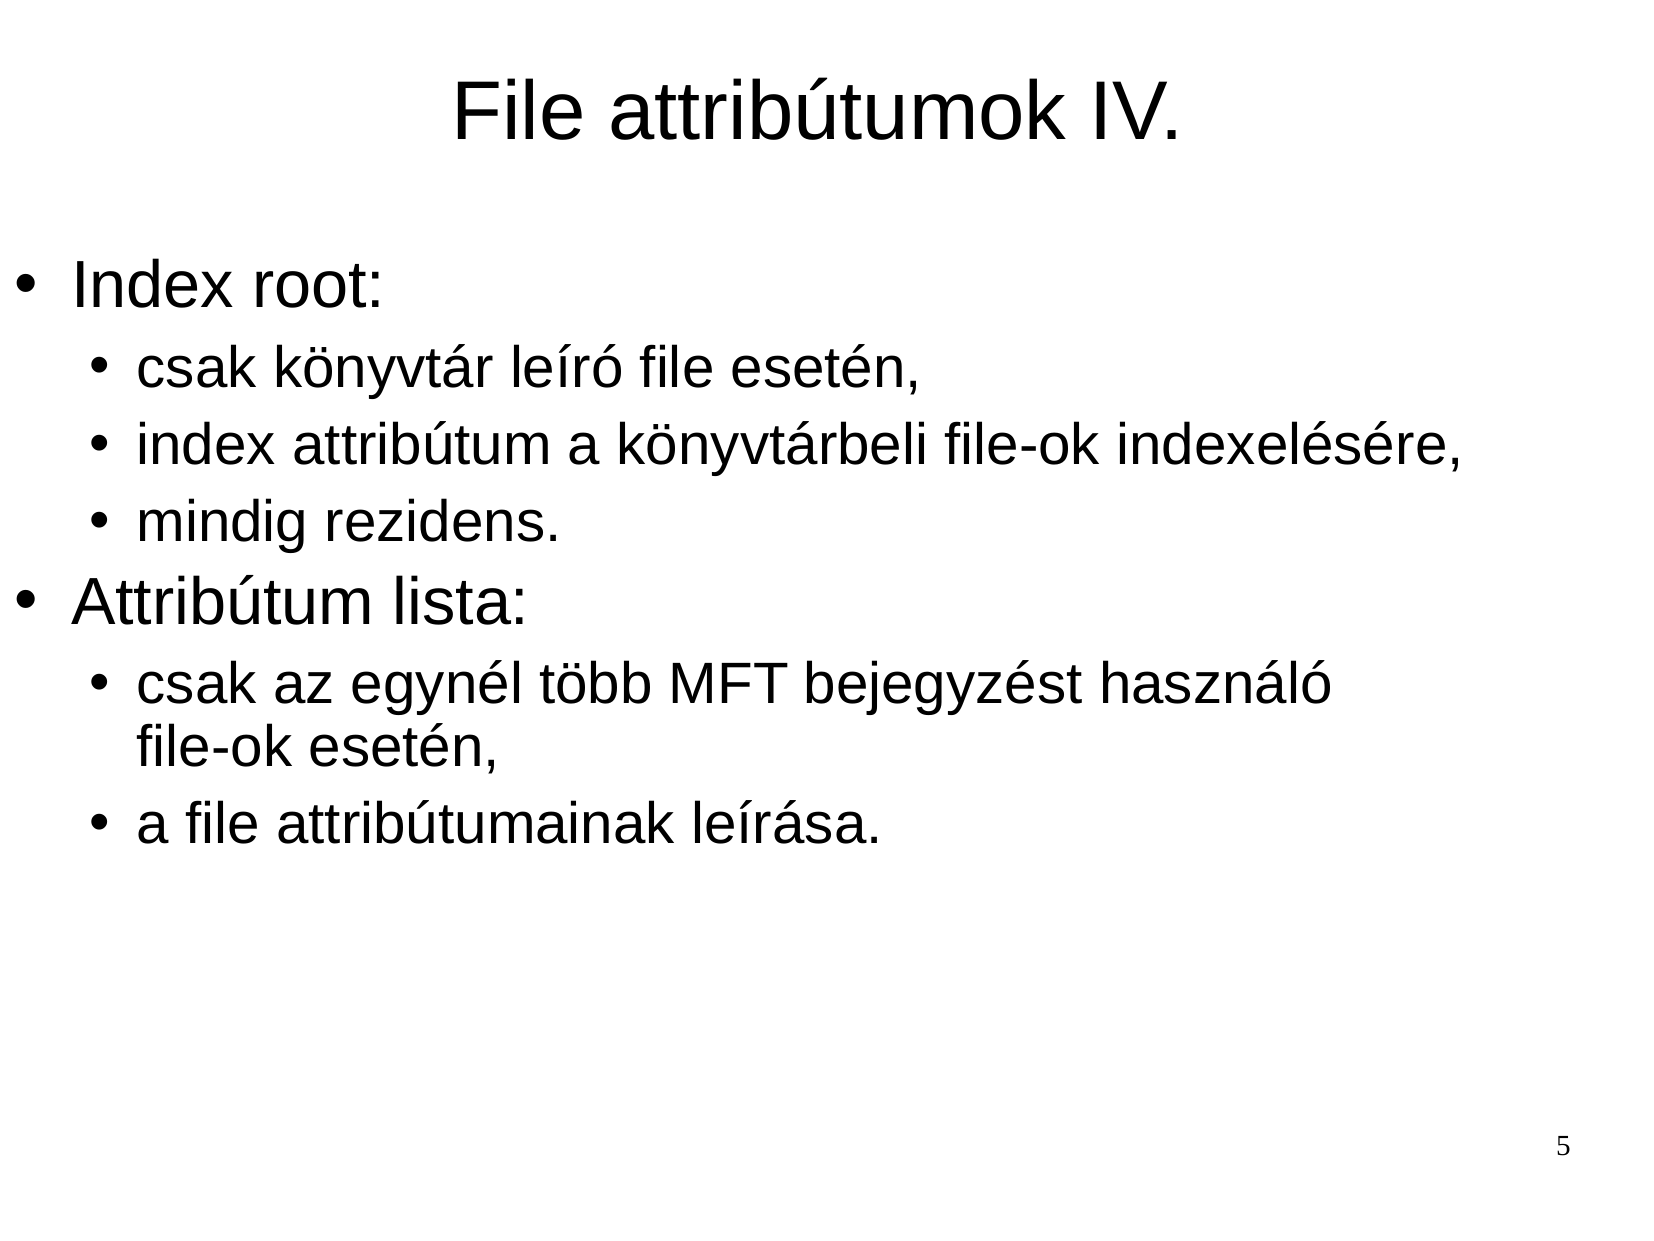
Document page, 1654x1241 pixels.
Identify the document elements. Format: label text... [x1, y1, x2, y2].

list Index root: csak könyvtár leíró file esetén, index attribútum a könyvtárbeli file-ok indexelésére, mindig rezidens. Attribútum lista: csak az egynél több MFT bejegyzést használó file-ok esetén, a file attribútumainak leírása. [0, 242, 1654, 1194]
title File attribútumok IV. [97, 34, 1504, 178]
